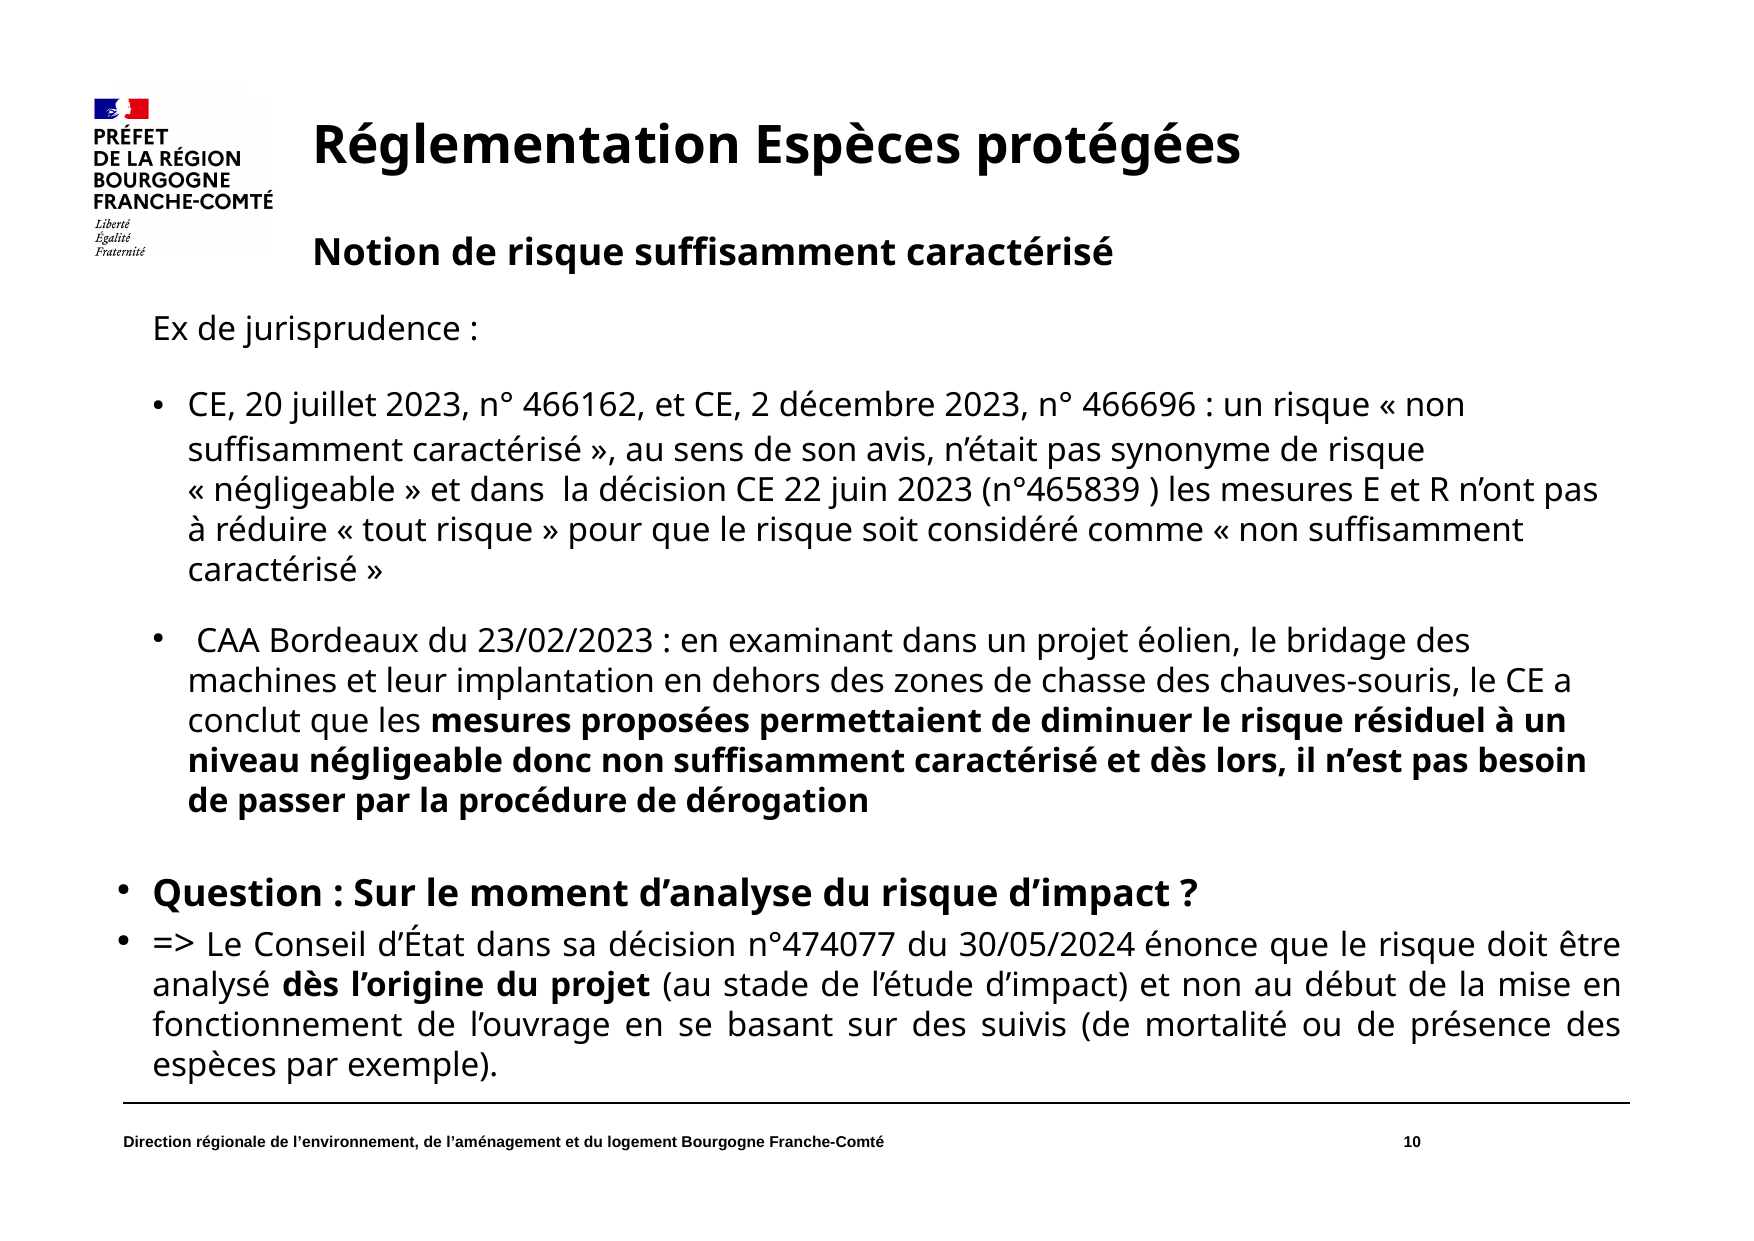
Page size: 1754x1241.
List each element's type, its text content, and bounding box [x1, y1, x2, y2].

title Réglementation Espèces protégées Notion de risque suffisamment caractérisé [311, 118, 1754, 218]
list Ex de jurisprudence : CE, 20 juillet 2023, n° 466162, et CE, 2 décembre 2023, n° 466696 : un risque « non suffisamment caractérisé », au sens de son avis, n’était pas synonyme de risque « négligeable » et dans la décision CE 22 juin 2023 (n°465839 ) les mesures E et R n’ont pas à réduire « tout risque » pour que le risque soit considéré comme « non suffisamment caractérisé » CAA Bordeaux du 23/02/2023 : en examinant dans un projet éolien, le bridage des machines et leur implantation en dehors des zones de chasse des chauves-souris, le CE a conclut que les mesures proposées permettaient de diminuer le risque résiduel à un niveau négligeable donc non suffisamment caractérisé et dès lors, il n’est pas besoin de passer par la procédure de dérogation Question : Sur le moment d’analyse du risque d’impact ? => Le Conseil d’État dans sa décision n°474077 du 30/05/2024 énonce que le risque doit être analysé dès l’origine du projet (au stade de l’étude d’impact) et non au début de la mise en fonctionnement de l’ouvrage en se basant sur des suivis (de mortalité ou de présence des espèces par exemple). [116, 307, 1624, 1123]
picture [94, 82, 273, 256]
